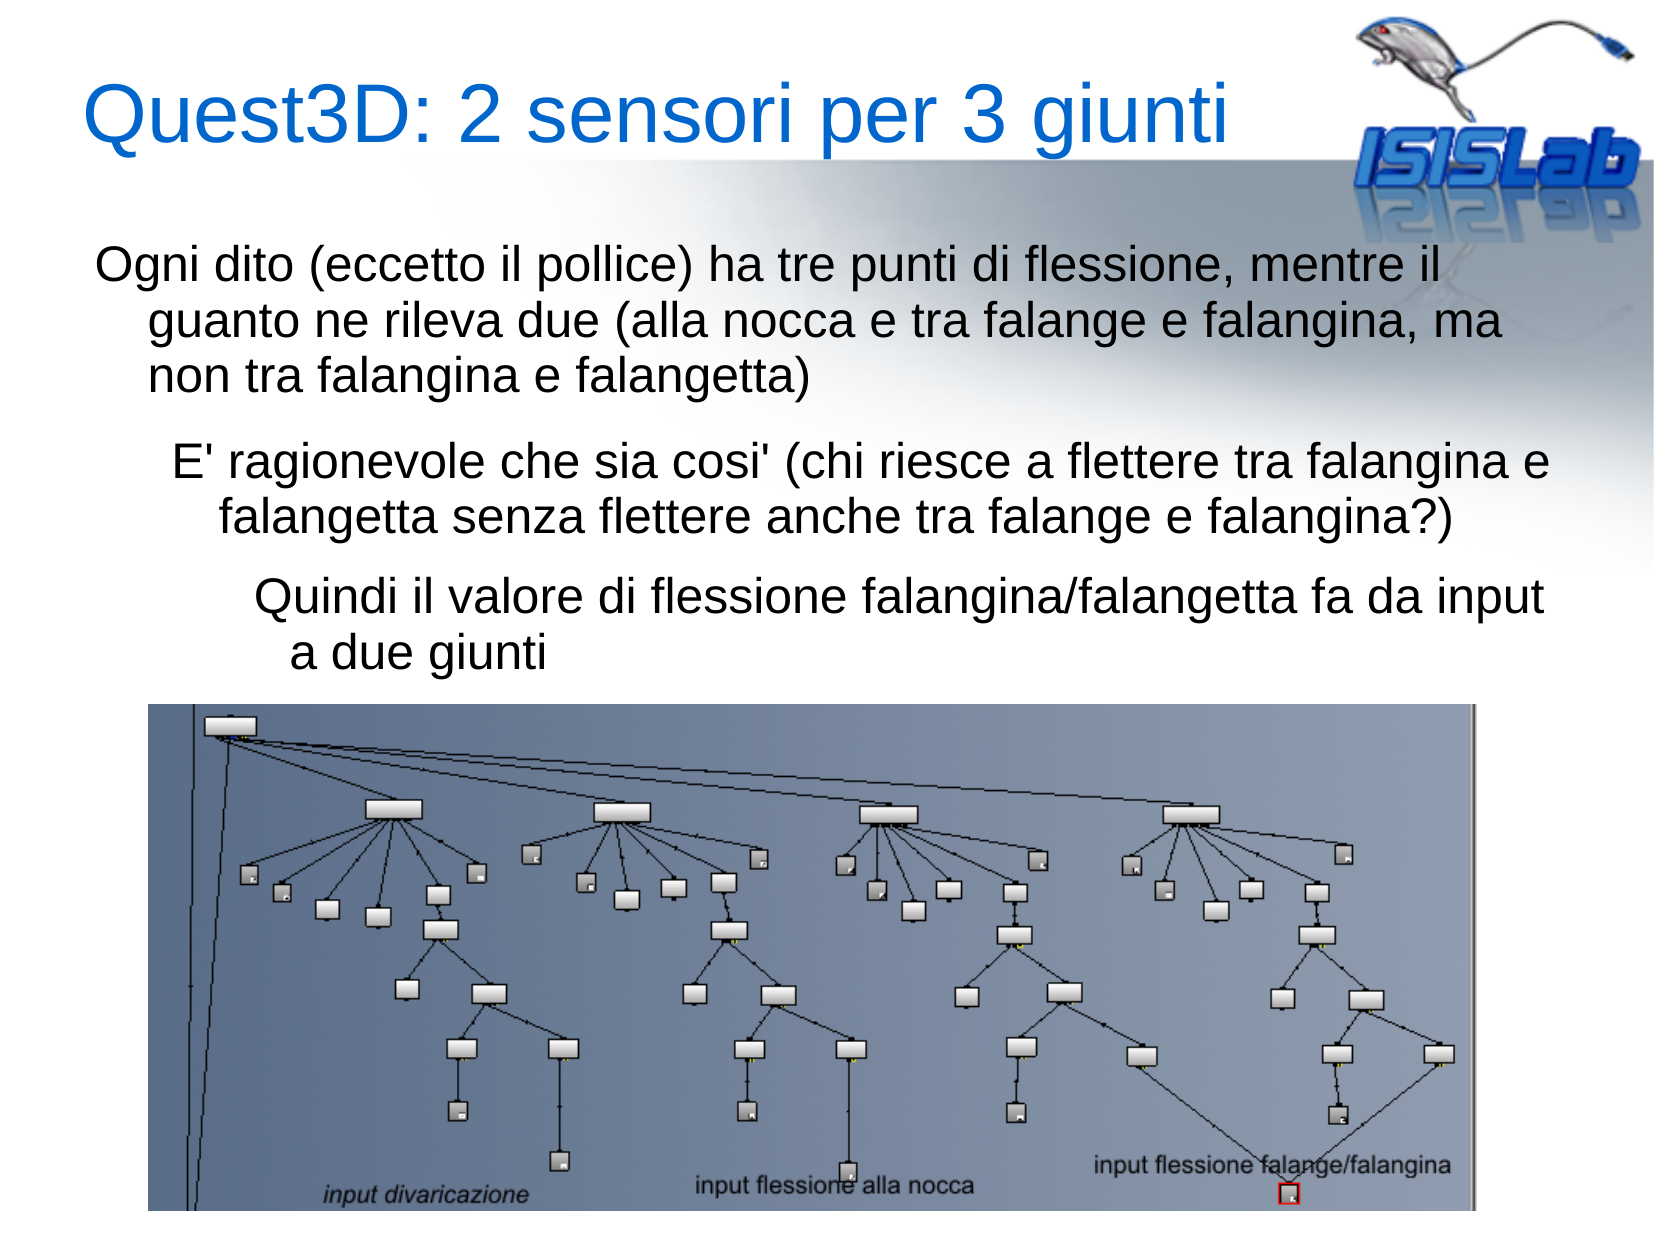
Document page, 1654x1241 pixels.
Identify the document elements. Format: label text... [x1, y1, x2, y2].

title Quest3D: 2 sensori per 3 giunti [82, 49, 1571, 178]
list Ogni dito (eccetto il pollice) ha tre punti di flessione, mentre il guanto ne rileva due (alla nocca e tra falange e falangina, ma non tra falangina e falangetta) E' ragionevole che sia cosi' (chi riesce a flettere tra falangina e falangetta senza flettere anche tra falange e falangina?) Quindi il valore di flessione falangina/falangetta fa da input a due giunti [76, 236, 1565, 1040]
picture [0, 0, 1654, 1241]
